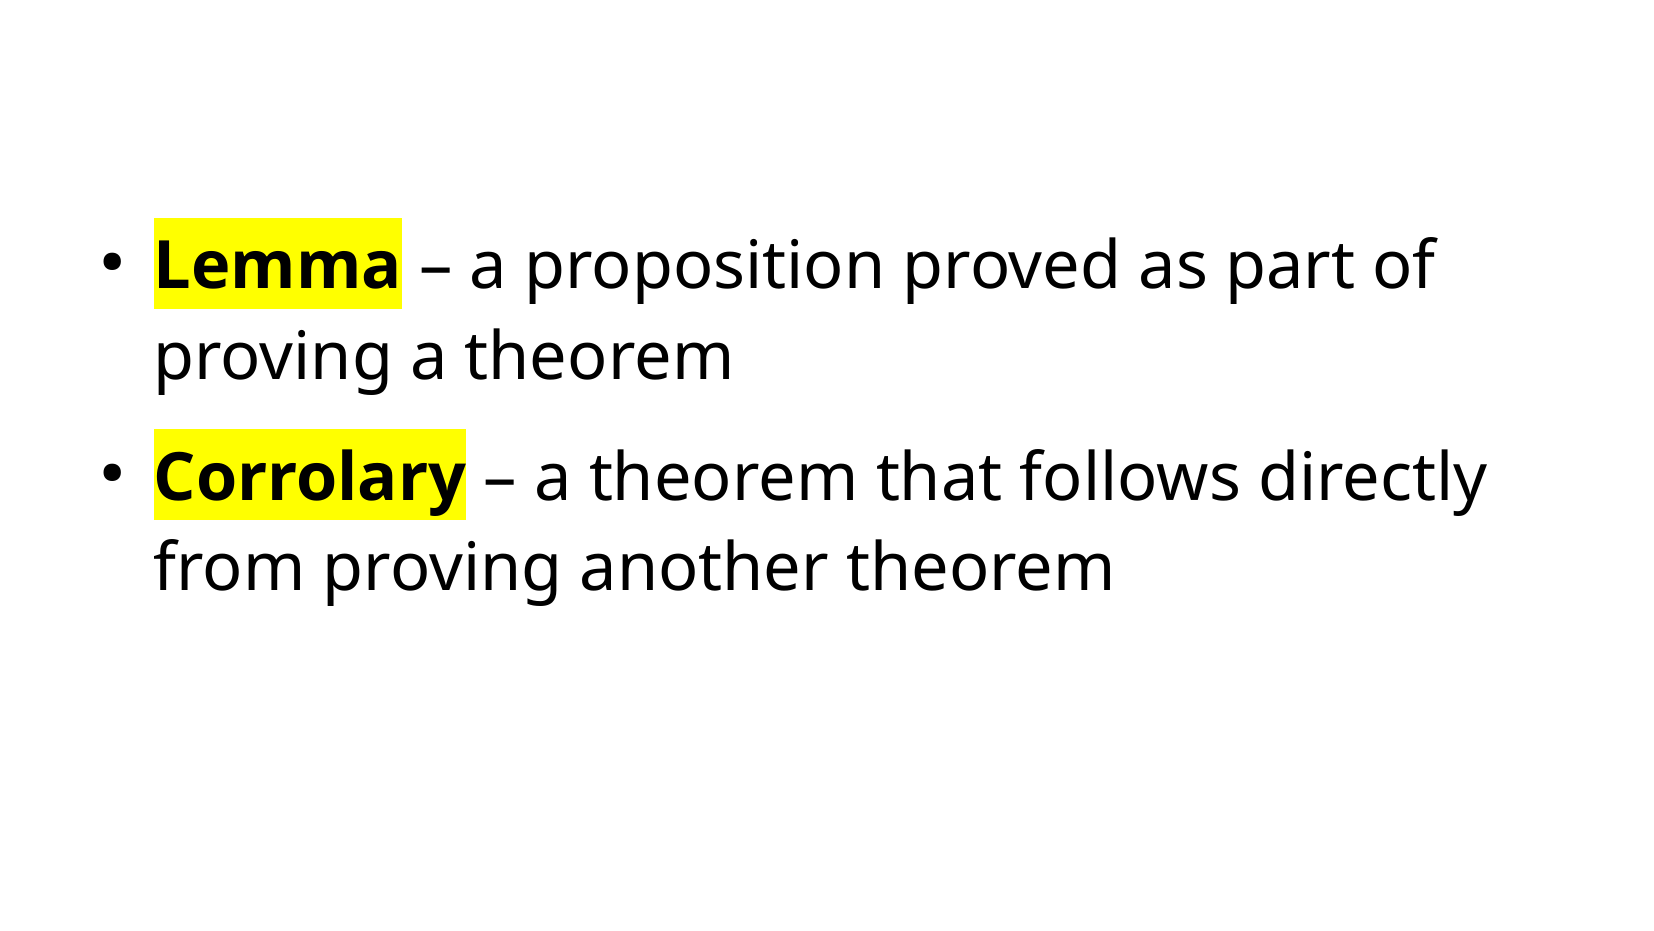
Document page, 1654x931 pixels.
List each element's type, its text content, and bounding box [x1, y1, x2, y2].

list Lemma – a proposition proved as part of proving a theorem Corrolary – a theorem that follows directly from proving another theorem [82, 217, 1571, 758]
